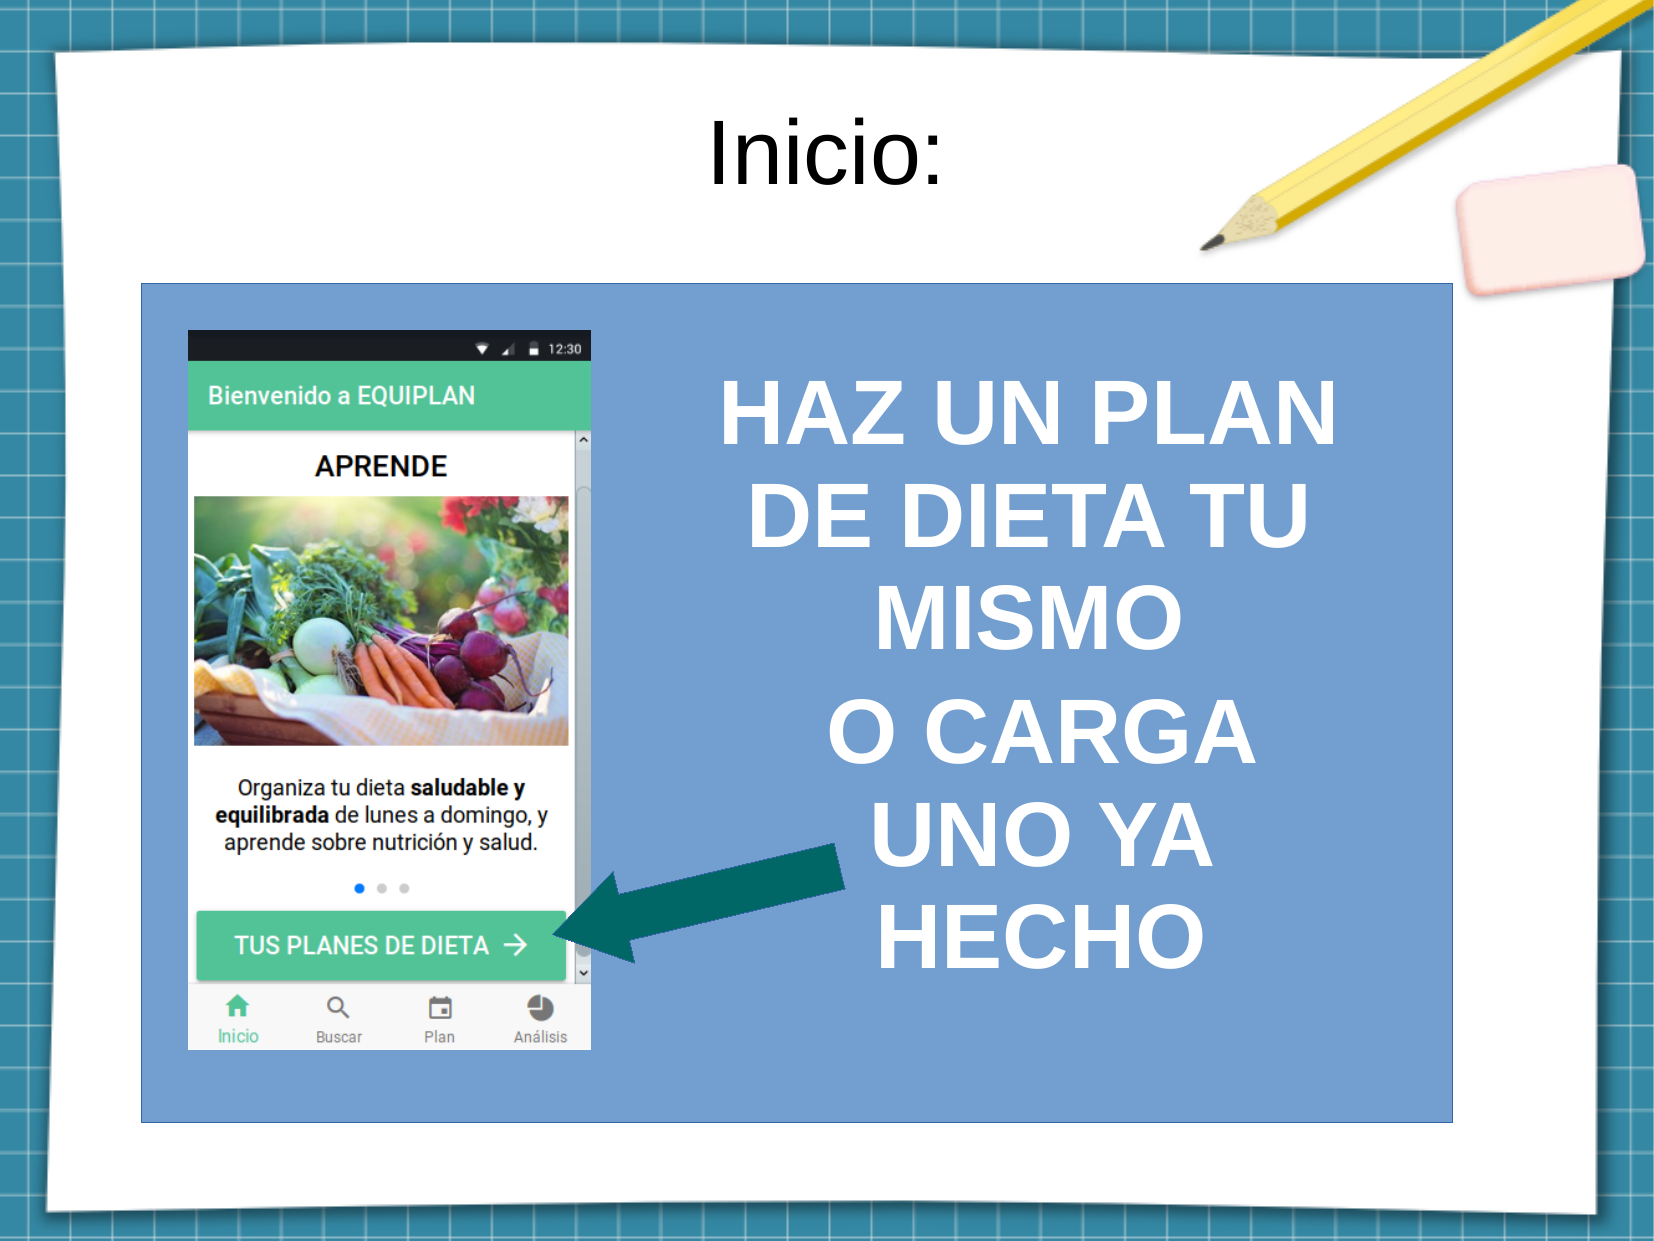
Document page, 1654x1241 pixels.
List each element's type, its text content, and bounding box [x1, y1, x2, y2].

title Inicio: [82, 49, 1571, 257]
text_box [141, 283, 1453, 1123]
picture [0, 0, 1654, 1241]
text_box O CARGA UNO YA HECHO [712, 673, 1371, 947]
text_box HAZ UN PLAN DE DIETA TU MISMO [700, 354, 1359, 628]
